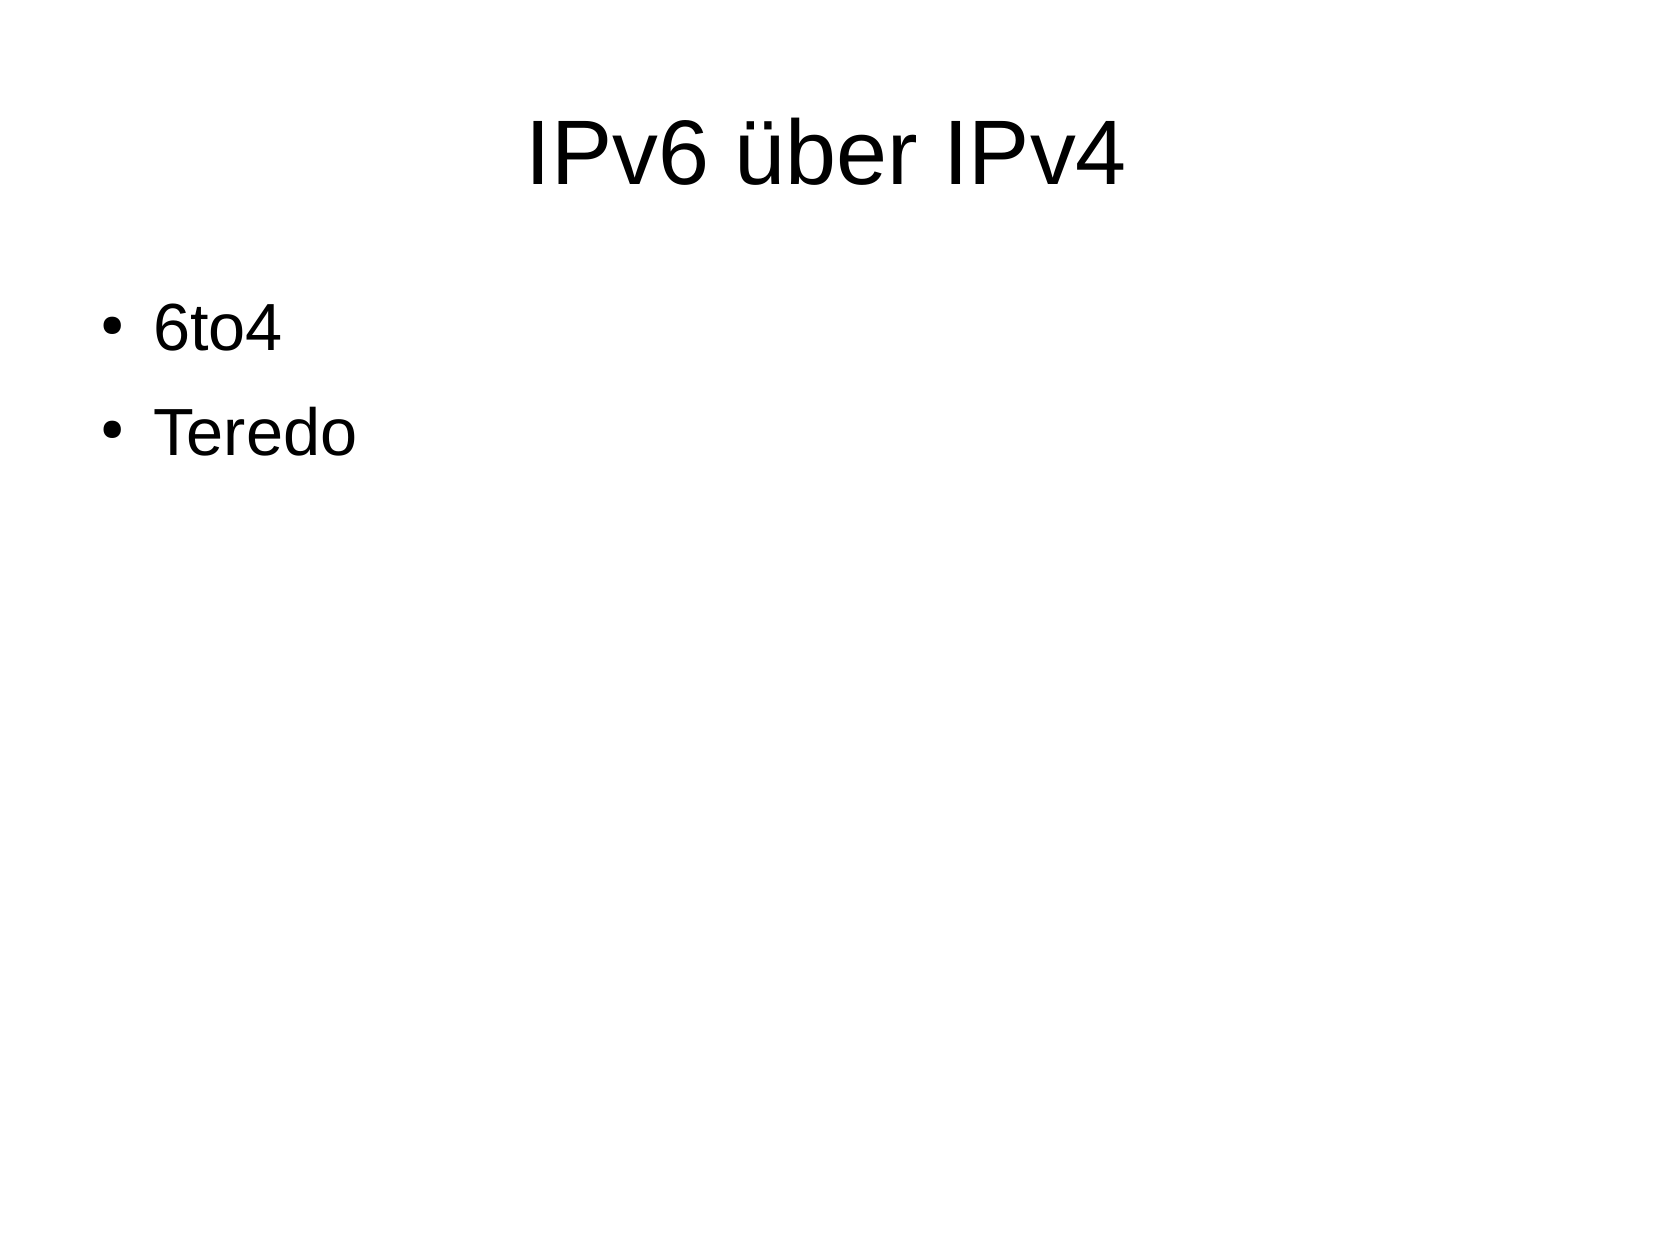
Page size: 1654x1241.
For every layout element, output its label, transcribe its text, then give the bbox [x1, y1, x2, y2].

list 6to4 Teredo [82, 290, 1571, 1010]
title IPv6 über IPv4 [82, 49, 1571, 257]
